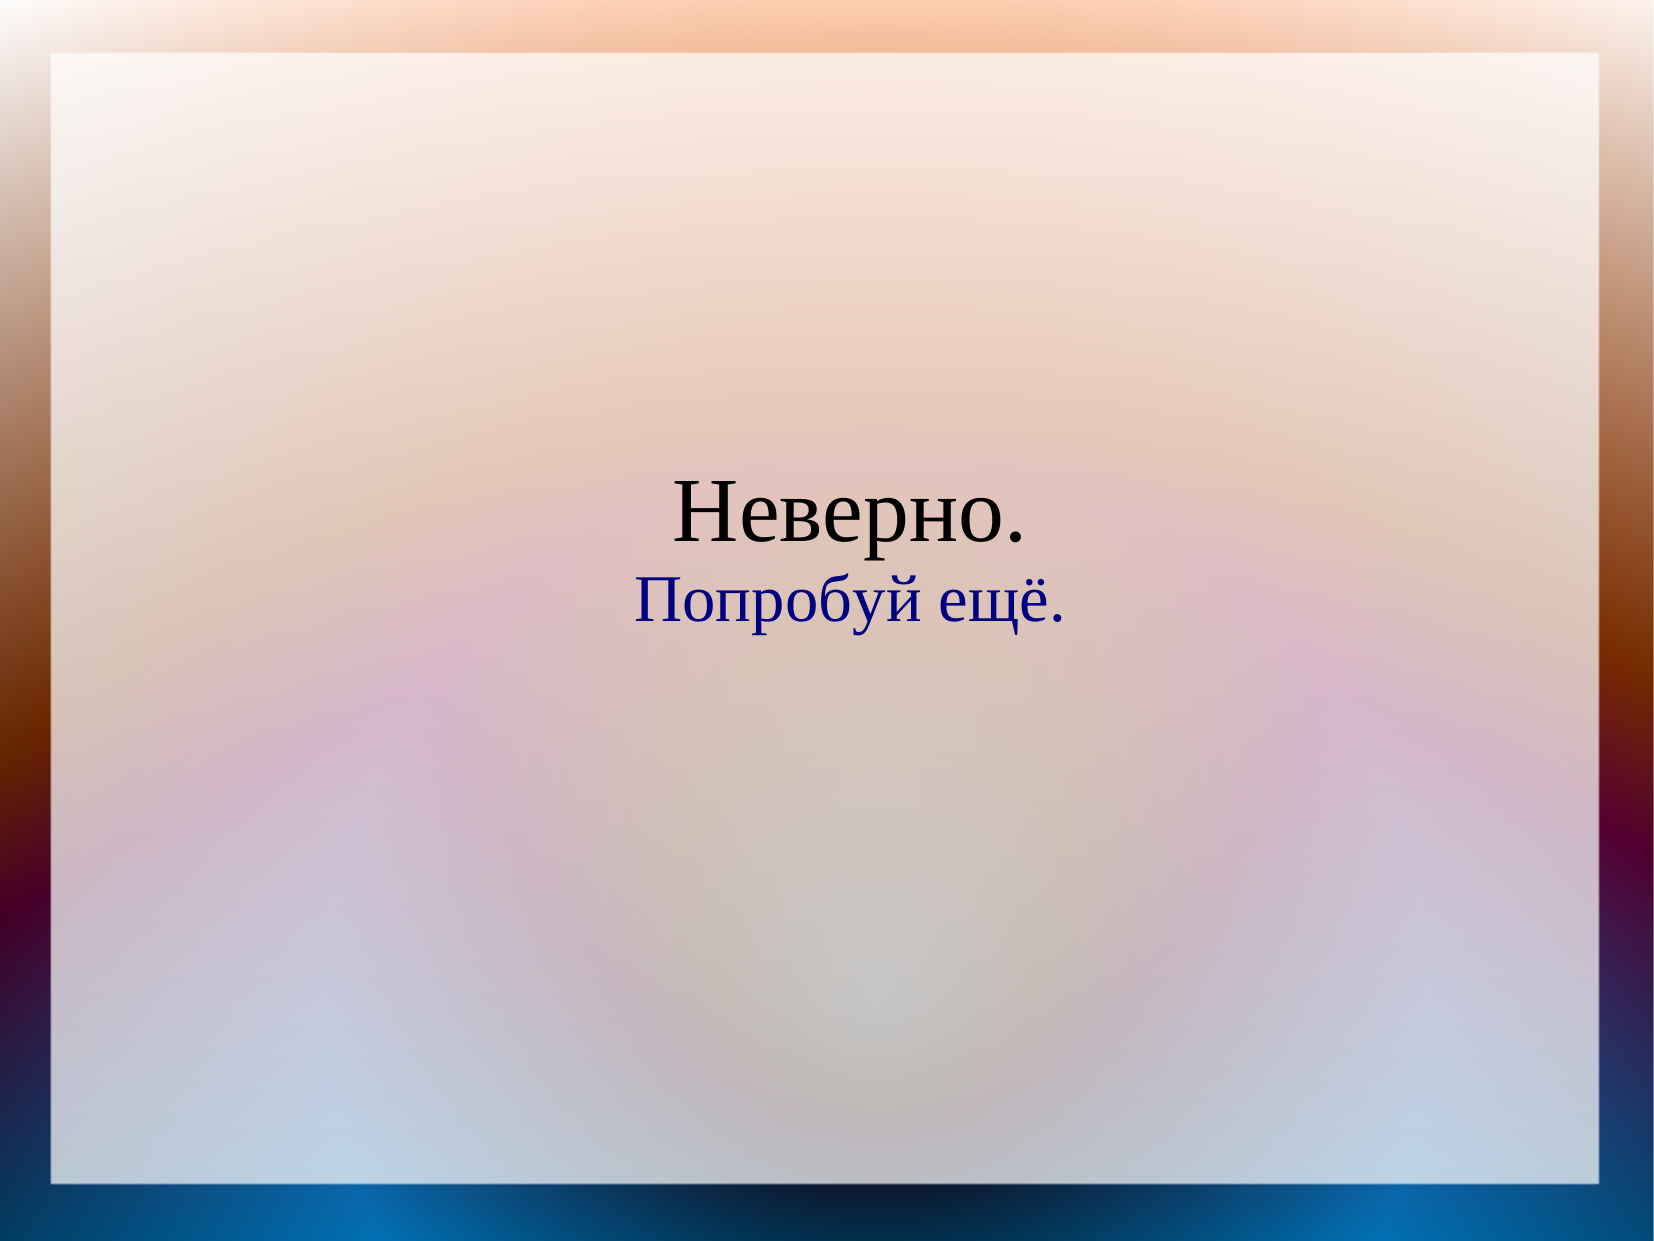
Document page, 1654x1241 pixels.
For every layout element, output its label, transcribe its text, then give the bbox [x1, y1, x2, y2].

picture [0, 0, 1654, 1241]
subtitle Неверно. Попробуй ещё. [106, 70, 1595, 1025]
